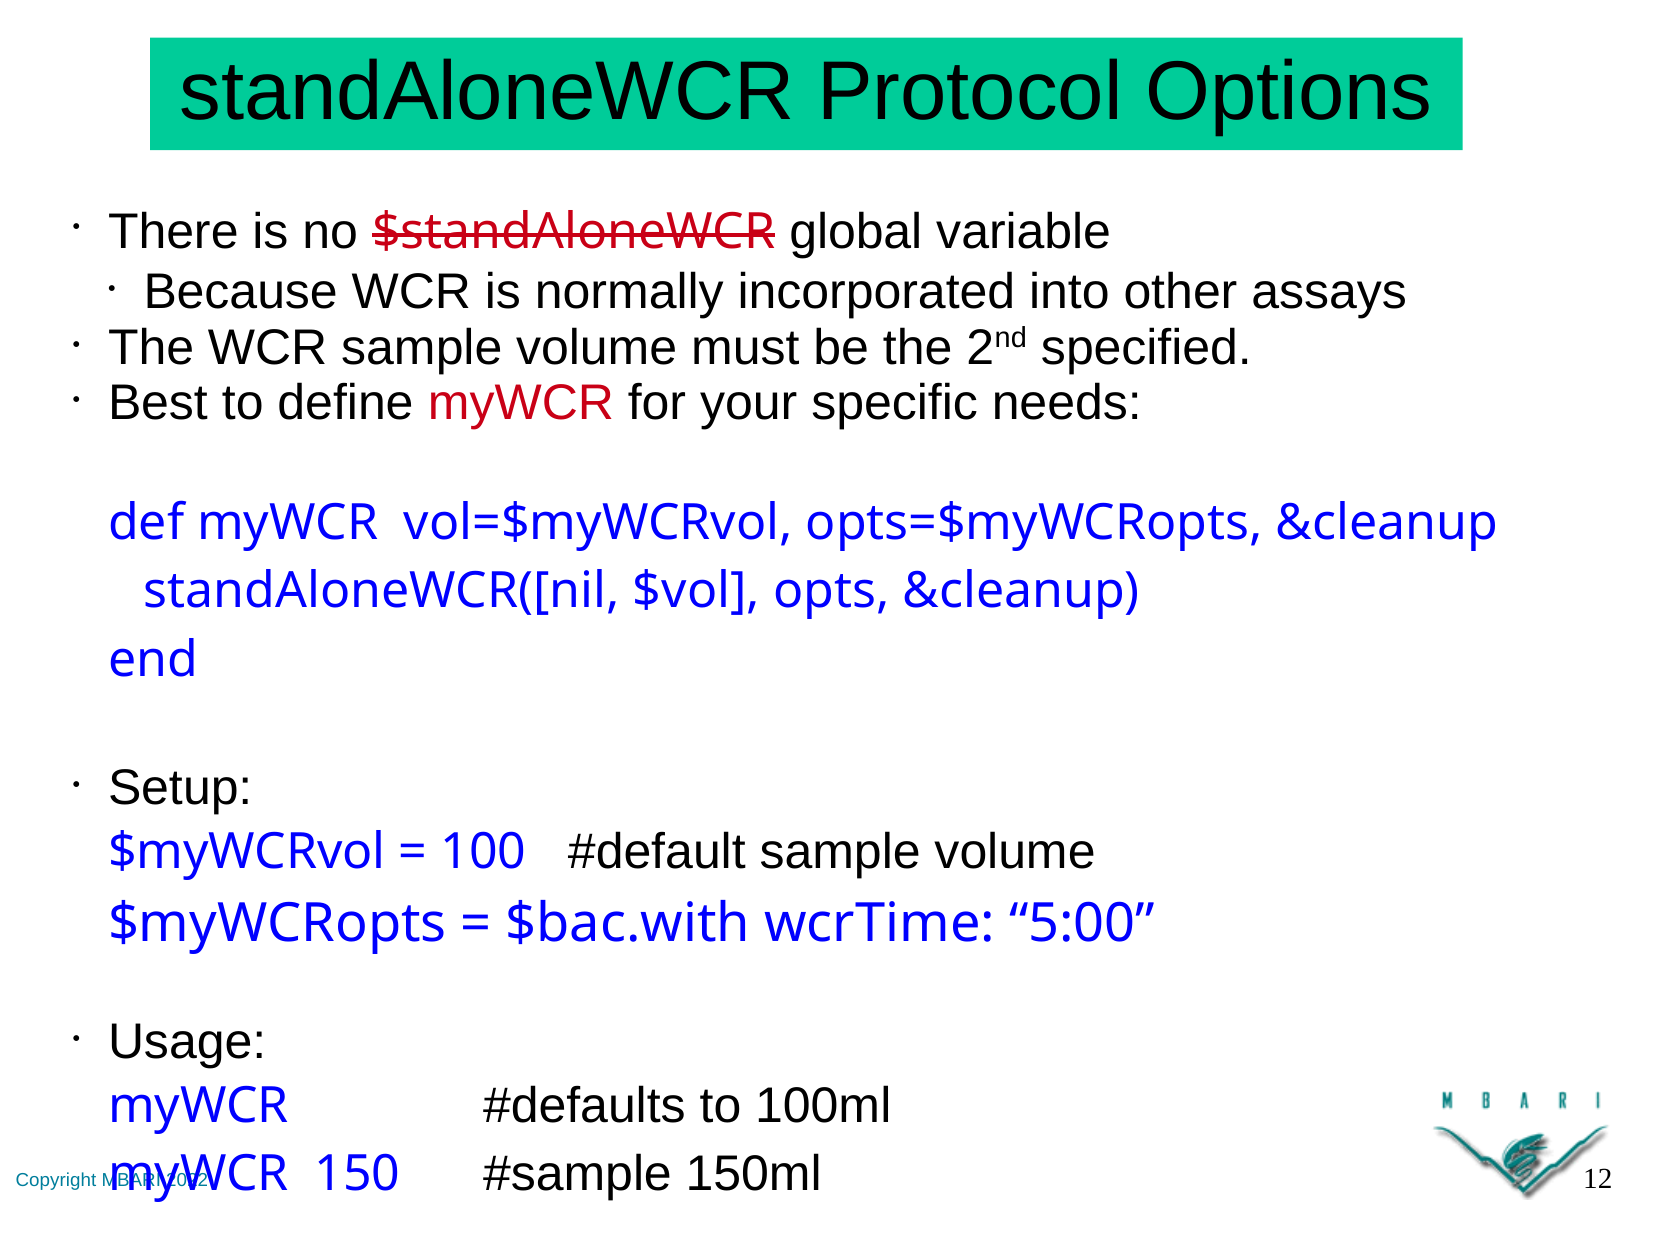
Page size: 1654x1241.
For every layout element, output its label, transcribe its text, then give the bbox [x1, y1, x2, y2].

text_box standAloneWCR Protocol Options [150, 37, 1463, 151]
picture [1426, 1180, 1613, 1200]
text_box There is no $standAloneWCR global variable Because WCR is normally incorporated into other assays The WCR sample volume must be the 2nd specified. Best to define myWCR for your specific needs: def myWCR vol=$myWCRvol, opts=$myWCRopts, &cleanup standAloneWCR([nil, $vol], opts, &cleanup) end Setup: $myWCRvol = 100 #default sample volume $myWCRopts = $bac.with wcrTime: “5:00” Usage: myWCR #defaults to 100ml myWCR 150 #sample 150ml [22, 187, 1654, 1180]
